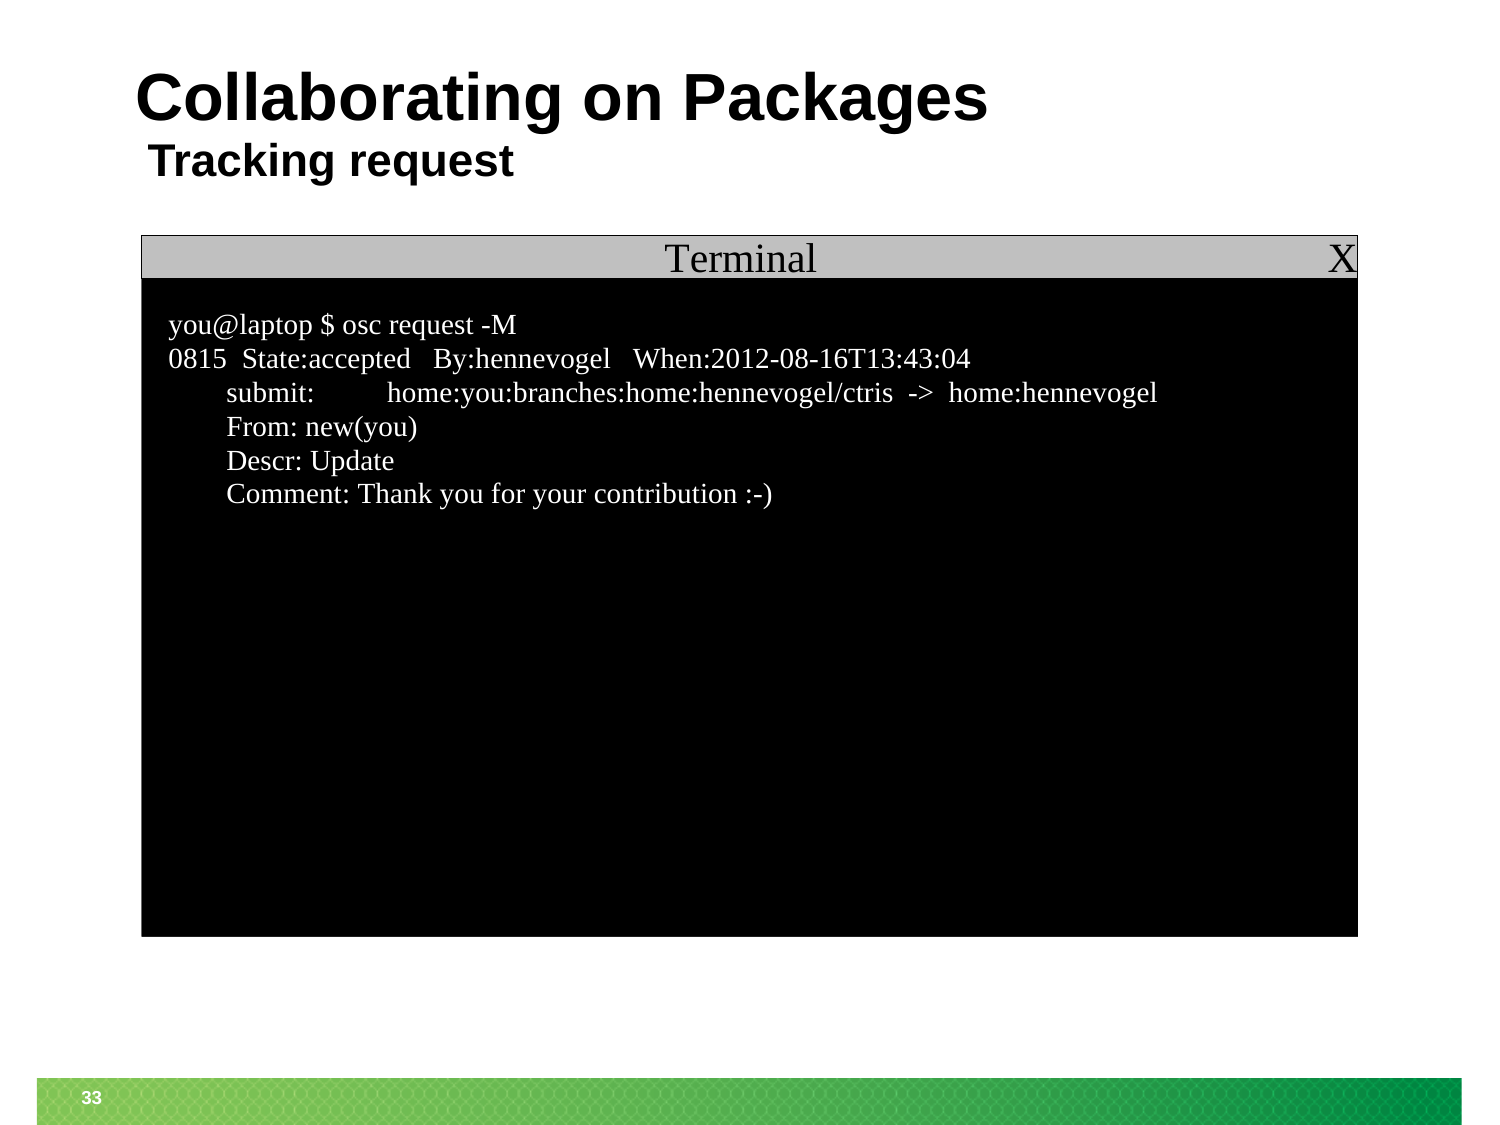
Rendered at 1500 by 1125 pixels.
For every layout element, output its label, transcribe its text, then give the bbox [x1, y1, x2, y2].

text_box [141, 278, 1358, 937]
title Collaborating on Packages Tracking request [135, 41, 1372, 204]
picture [36, 1078, 1462, 1125]
text_box you@laptop $ osc request -M 0815 State:accepted By:hennevogel When:2012-08-16T13:43:04 submit: home:you:branches:home:hennevogel/ctris -> home:hennevogel From: new(you) Descr: Update Comment: Thank you for your contribution :-) [168, 307, 1335, 919]
text_box Terminal X [141, 235, 1358, 278]
